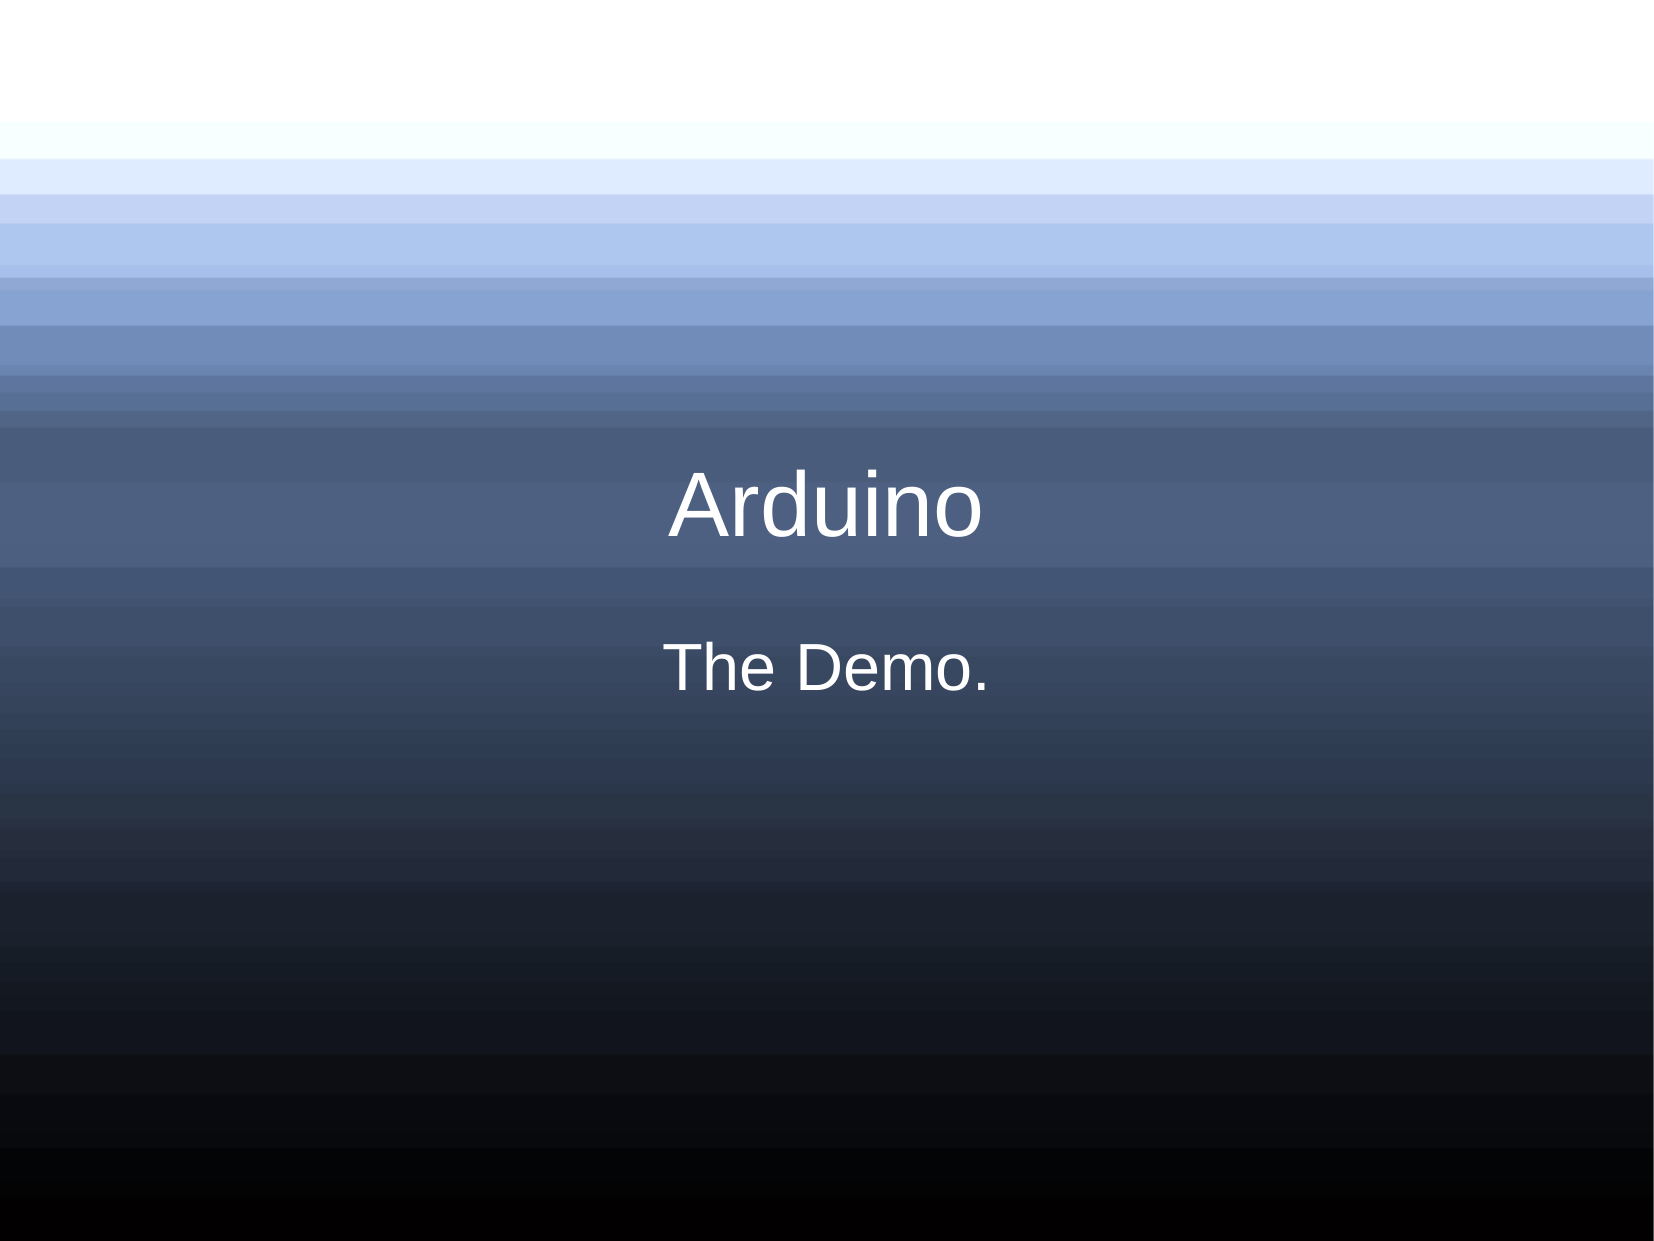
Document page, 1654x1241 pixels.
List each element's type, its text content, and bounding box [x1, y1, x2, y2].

picture [0, 0, 1654, 1241]
subtitle Arduino The Demo. [82, 49, 1571, 1109]
